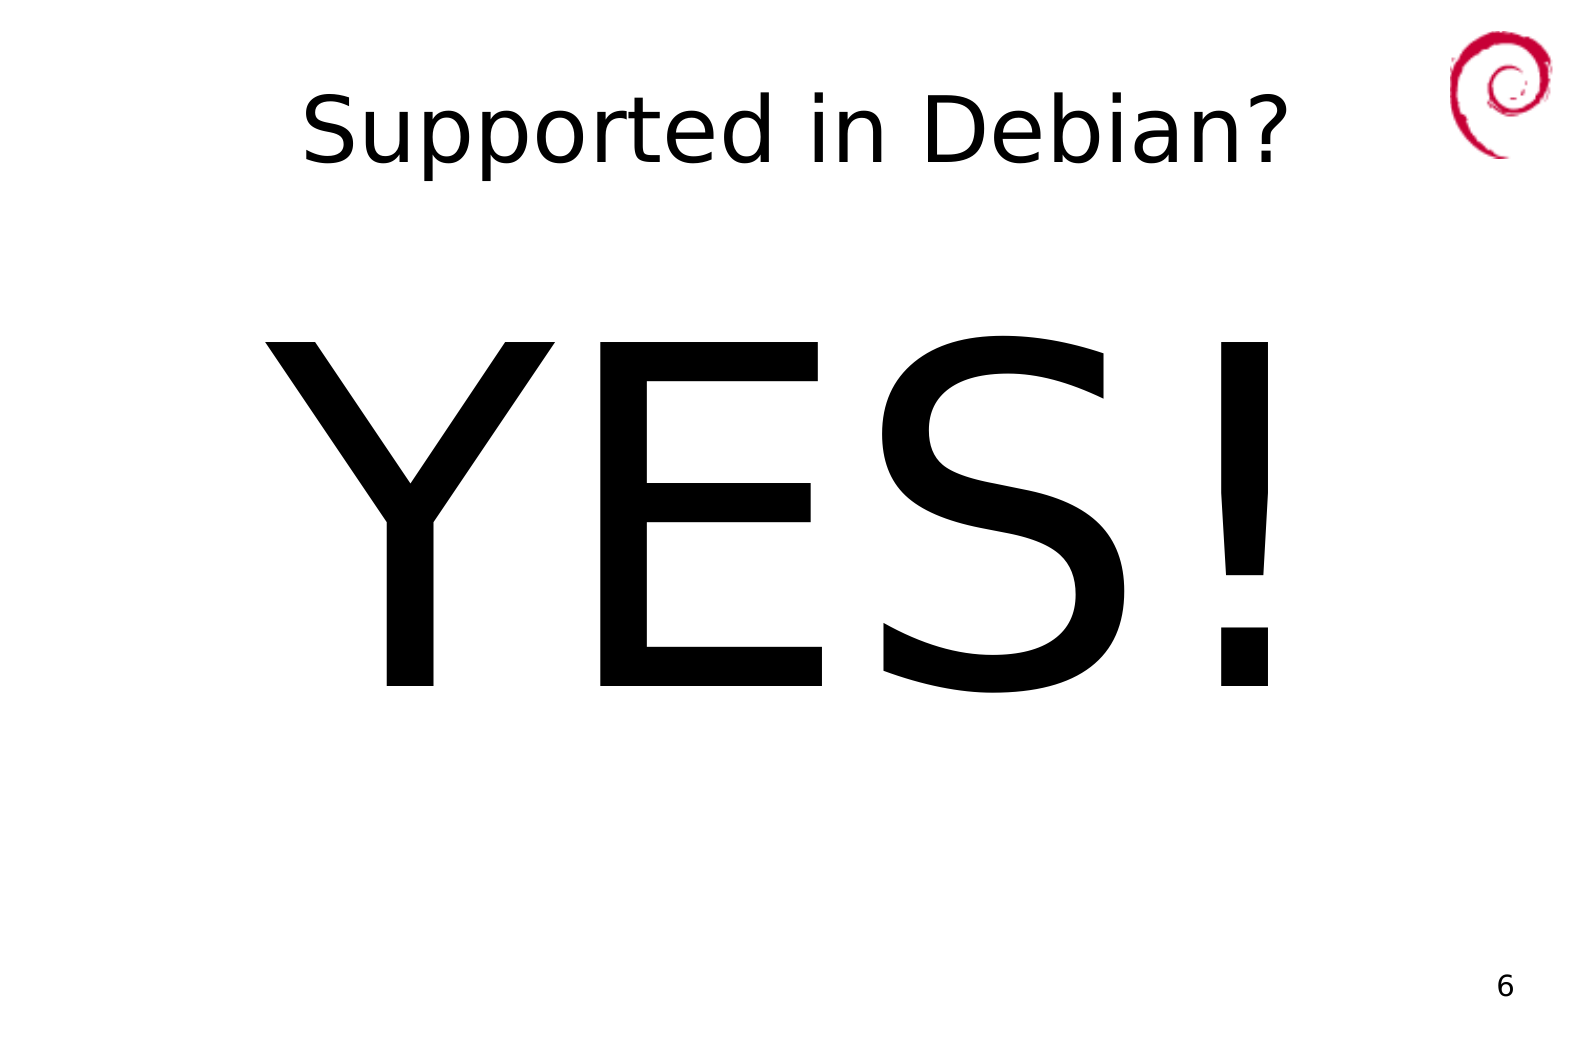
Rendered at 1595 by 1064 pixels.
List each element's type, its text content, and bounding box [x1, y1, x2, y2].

picture [1450, 31, 1555, 159]
list YES! [79, 248, 1515, 951]
title Supported in Debian? [79, 42, 1515, 220]
